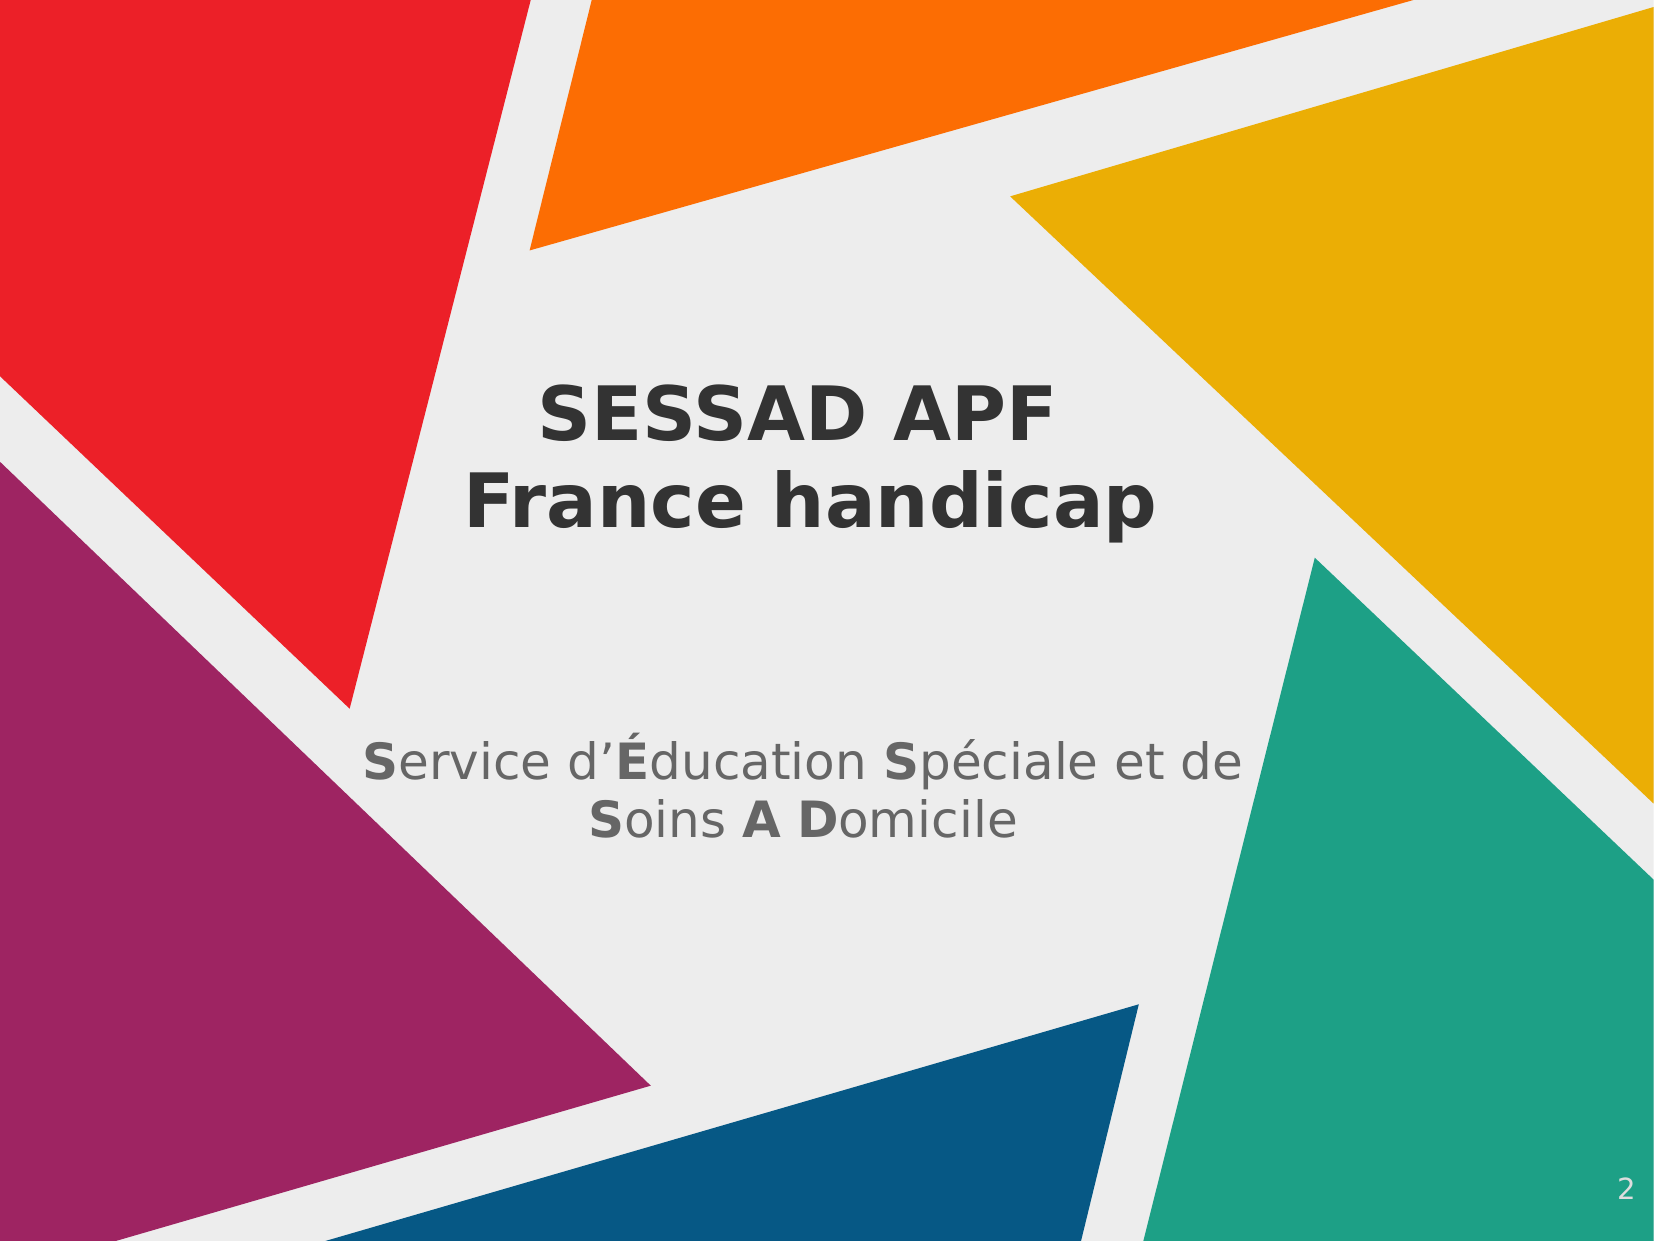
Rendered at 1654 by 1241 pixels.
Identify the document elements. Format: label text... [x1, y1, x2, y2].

list Service d’Éducation Spéciale et de Soins A Domicile [236, 640, 1300, 1043]
title SESSAD APF France handicap [452, 283, 1170, 546]
